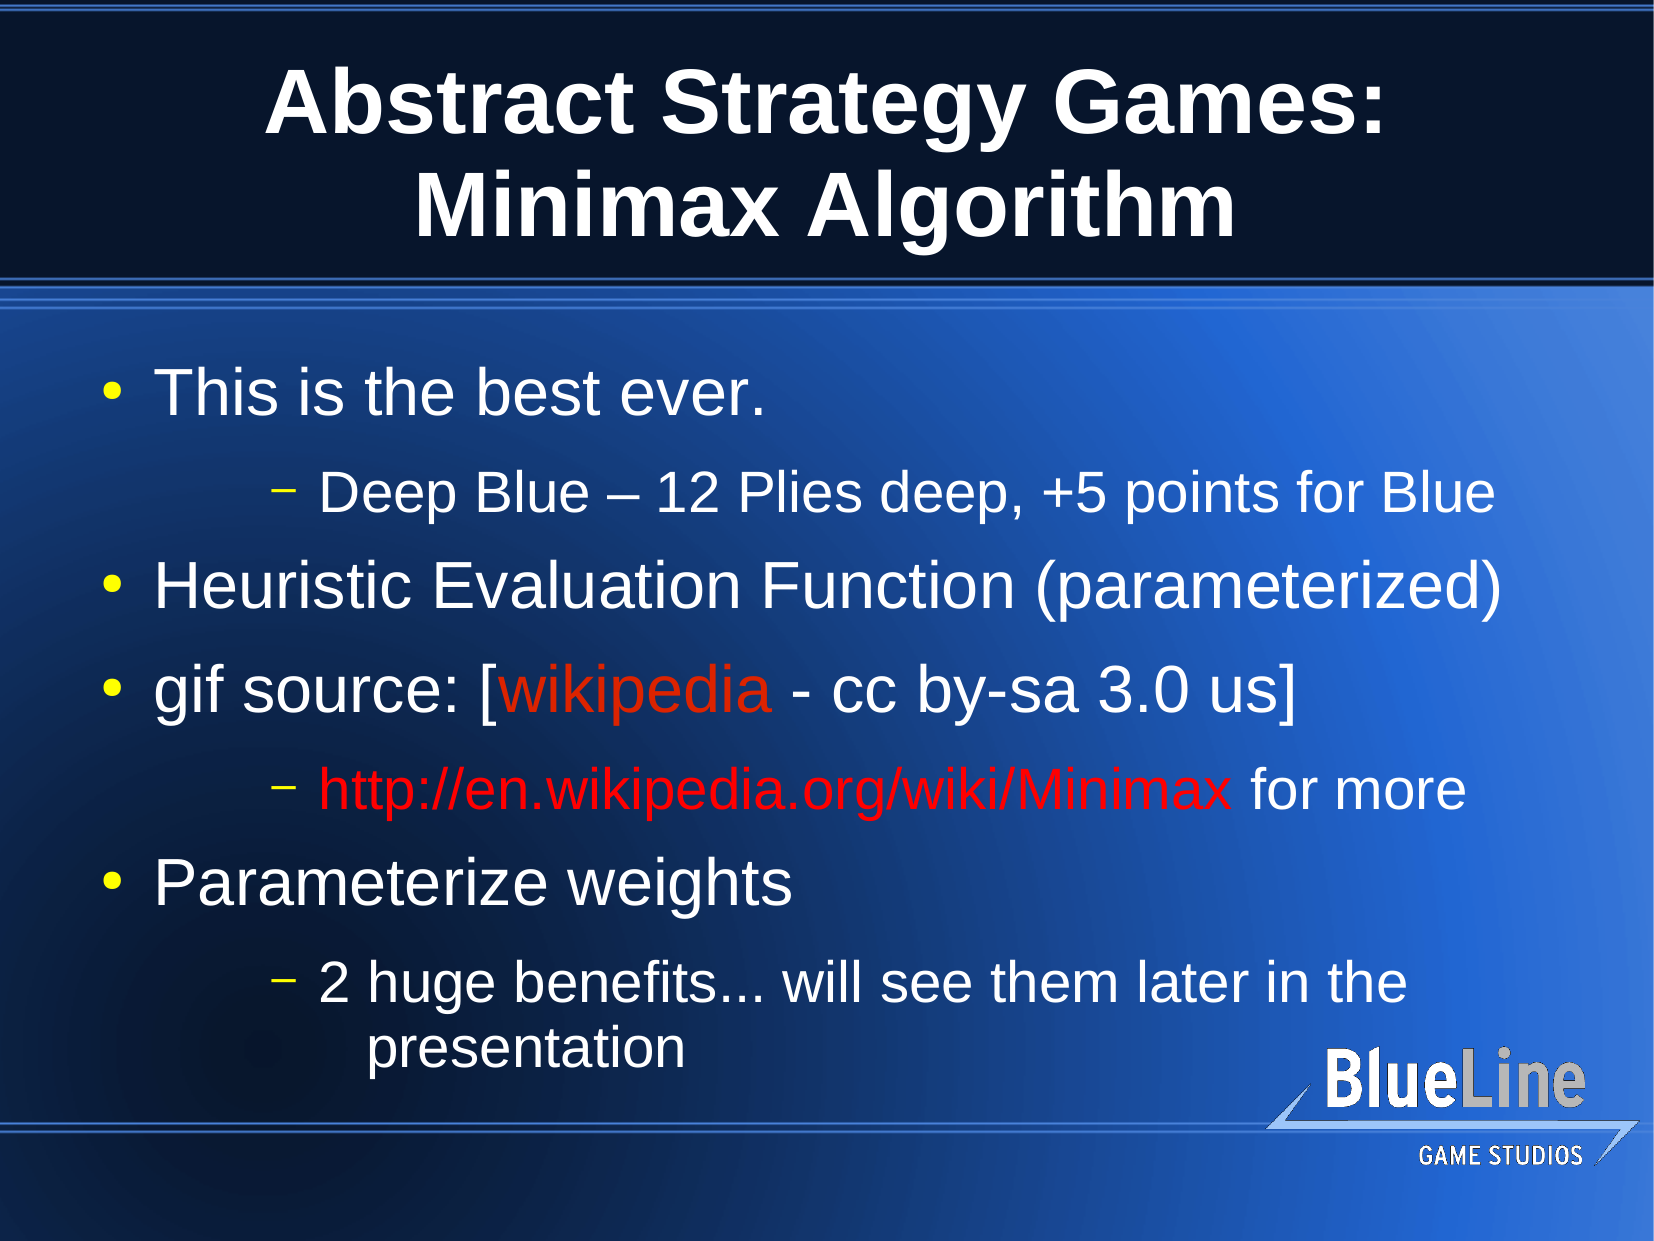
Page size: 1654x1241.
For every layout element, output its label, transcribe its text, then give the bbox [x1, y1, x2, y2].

list This is the best ever. Deep Blue – 12 Plies deep, +5 points for Blue Heuristic Evaluation Function (parameterized) gif source: [wikipedia - cc by-sa 3.0 us] http://en.wikipedia.org/wiki/Minimax for more Parameterize weights 2 huge benefits... will see them later in the presentation [82, 355, 1571, 1079]
picture [0, 0, 1654, 1241]
title Abstract Strategy Games: Minimax Algorithm [82, 49, 1571, 257]
